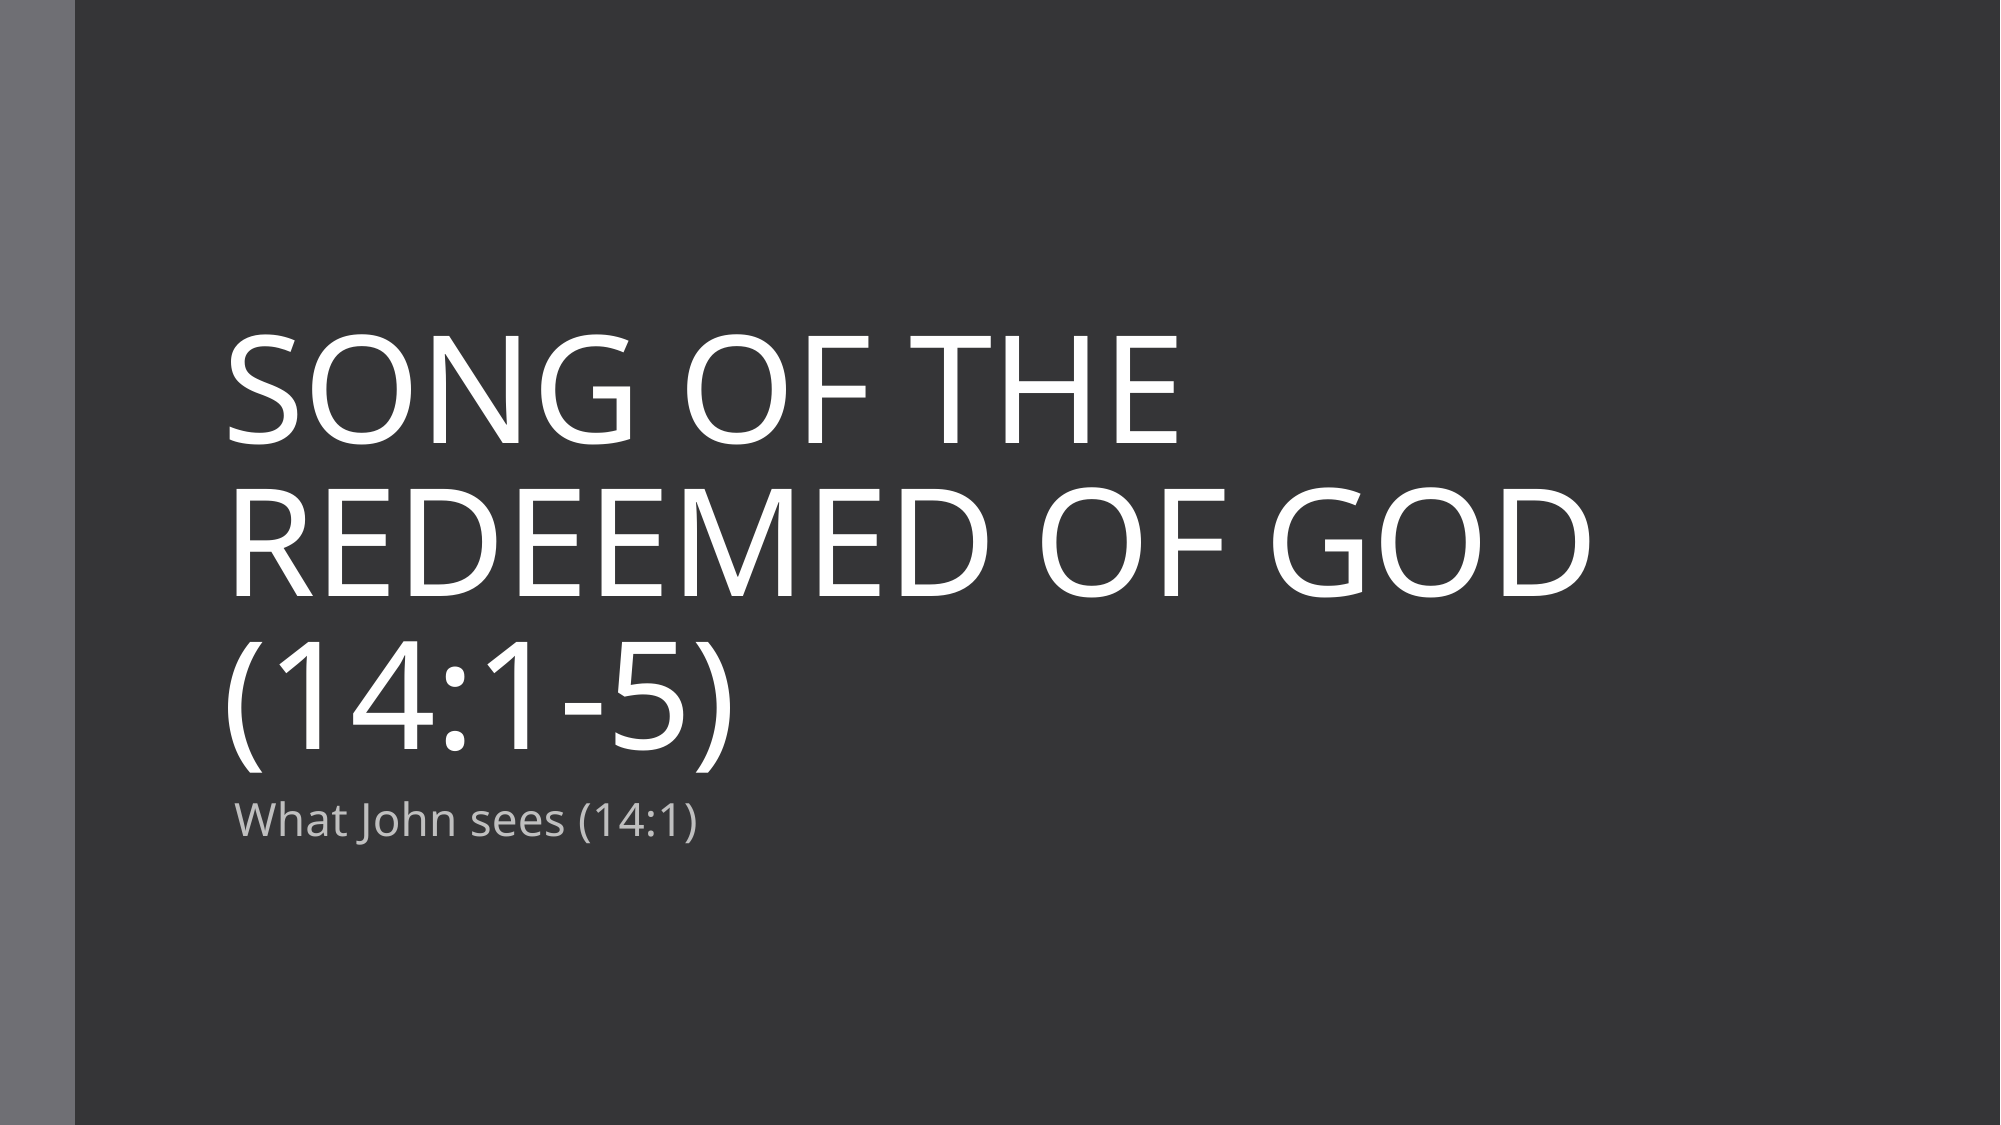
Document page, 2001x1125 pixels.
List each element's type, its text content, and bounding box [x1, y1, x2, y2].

subtitle What John sees (14:1) [206, 787, 1752, 1066]
title SONG OF THE REDEEMED OF GOD (14:1-5) [206, 124, 1752, 787]
